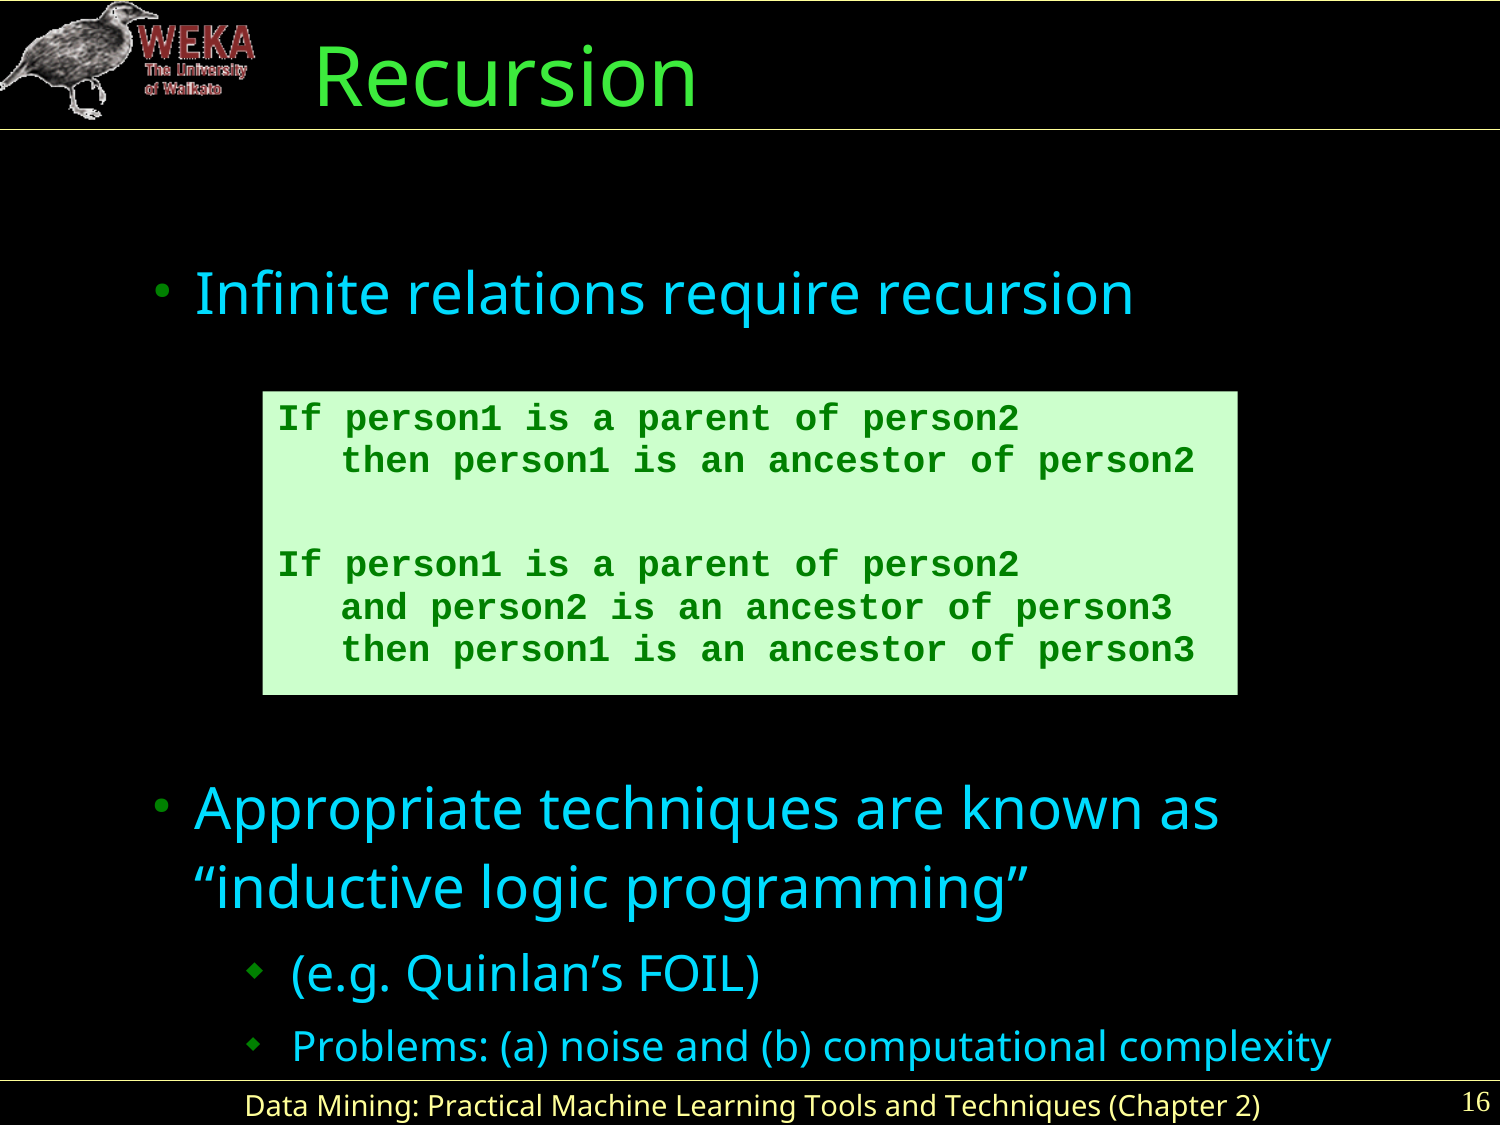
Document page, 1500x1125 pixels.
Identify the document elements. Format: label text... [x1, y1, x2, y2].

text_box Appropriate techniques are known as “inductive logic programming” (e.g. Quinlan’s FOIL) Problems: (a) noise and (b) computational complexity [137, 666, 1438, 1019]
text_box If person1 is a parent of person2 then person1 is an ancestor of person2 If person1 is a parent of person2 and person2 is an ancestor of person3 then person1 is an ancestor of person3 [262, 464, 1238, 695]
text_box Infinite relations require recursion [138, 151, 1439, 464]
picture [0, 1, 266, 129]
title Recursion [297, 10, 1500, 171]
